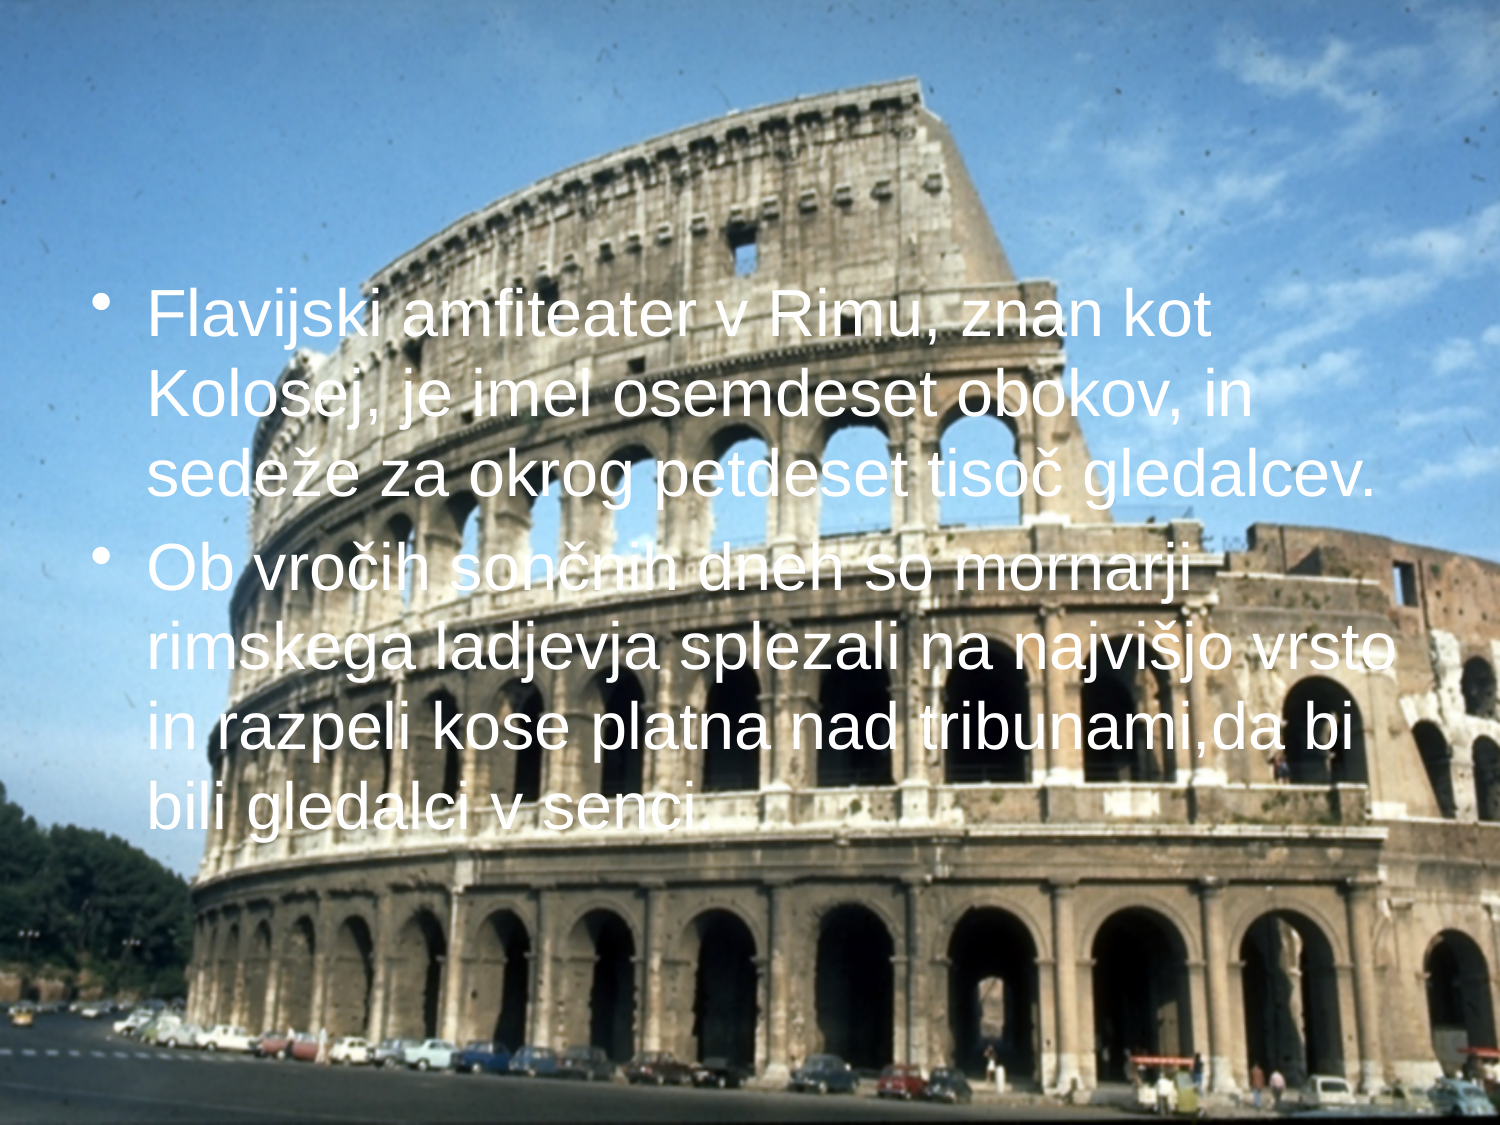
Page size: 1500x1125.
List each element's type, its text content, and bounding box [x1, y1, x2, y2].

list Flavijski amfiteater v Rimu, znan kot Kolosej, je imel osemdeset obokov, in sedeže za okrog petdeset tisoč gledalcev. Ob vročih sončnih dneh so mornarji rimskega ladjevja splezali na najvišjo vrsto in razpeli kose platna nad tribunami,da bi bili gledalci v senci. [75, 262, 1425, 1005]
picture [0, 0, 1500, 1125]
